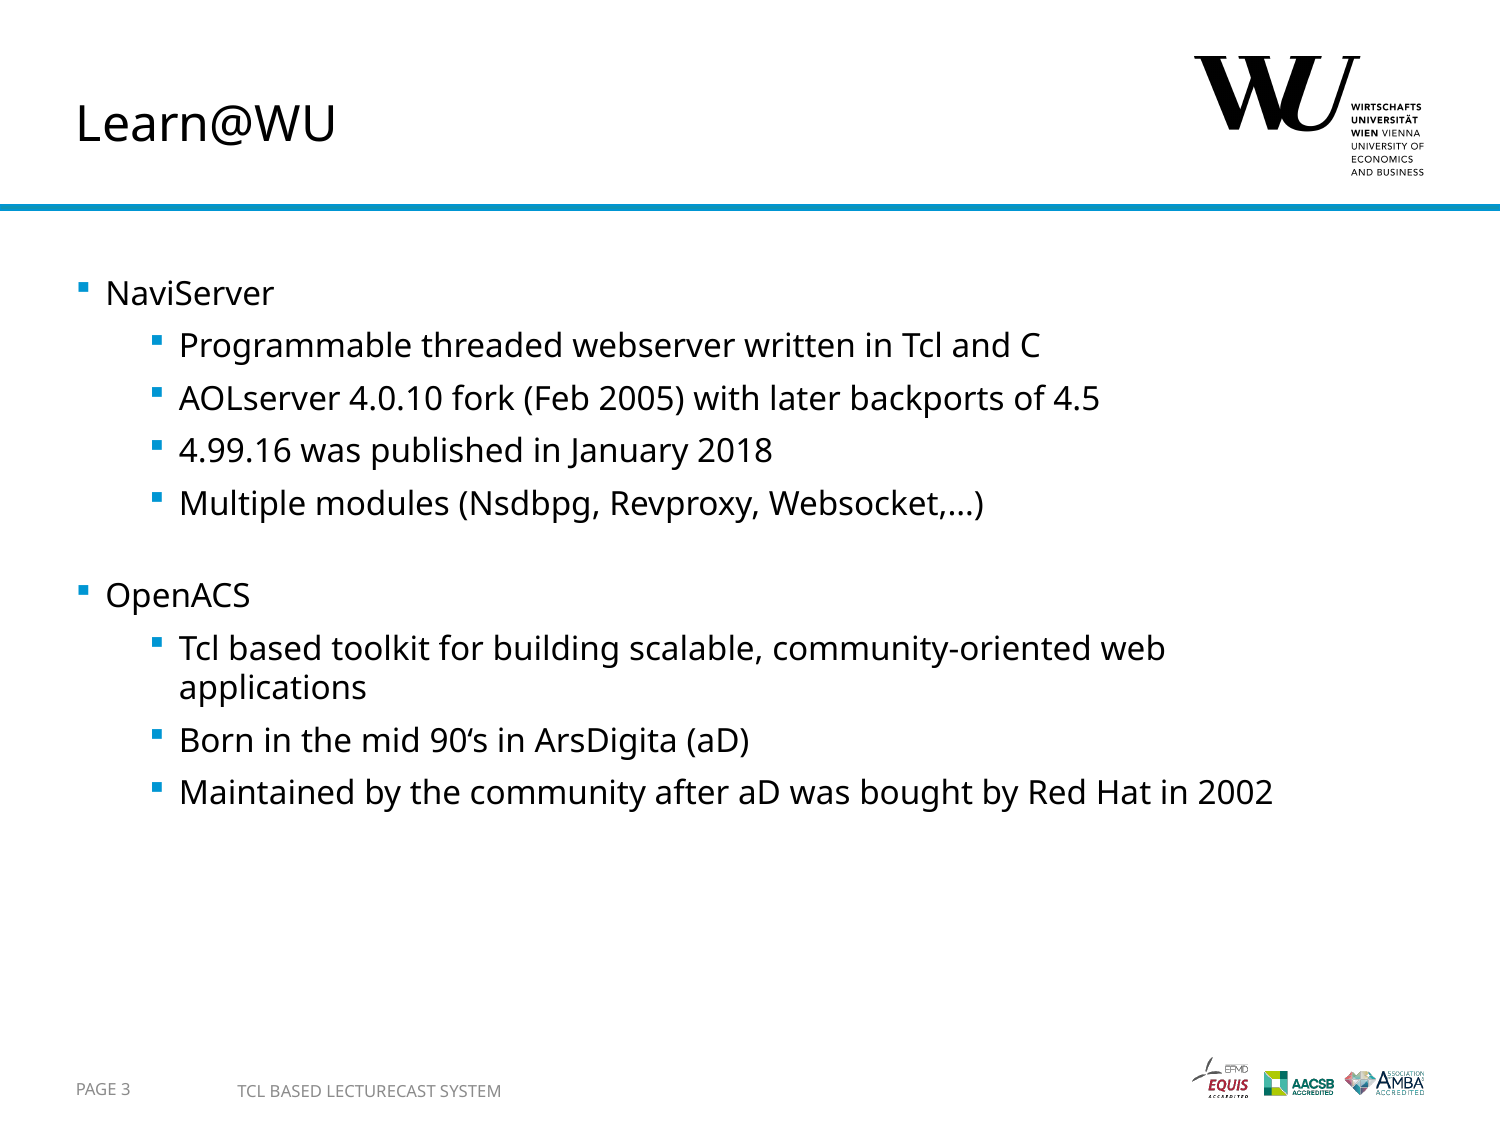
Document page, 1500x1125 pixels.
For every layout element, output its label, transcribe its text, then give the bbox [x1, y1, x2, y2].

picture [1192, 1057, 1424, 1098]
slide_number Page <número> [75, 1065, 223, 1117]
title Learn@WU [75, 36, 1134, 206]
footer Tcl based lecturecast system [223, 1065, 750, 1117]
picture [1194, 56, 1424, 178]
list NaviServer Programmable threaded webserver written in Tcl and C AOLserver 4.0.10 fork (Feb 2005) with later backports of 4.5 4.99.16 was published in January 2018 Multiple modules (Nsdbpg, Revproxy, Websocket,…) OpenACS Tcl based toolkit for building scalable, community-oriented web applications Born in the mid 90‘s in ArsDigita (aD) Maintained by the community after aD was bought by Red Hat in 2002 [75, 264, 1349, 1024]
